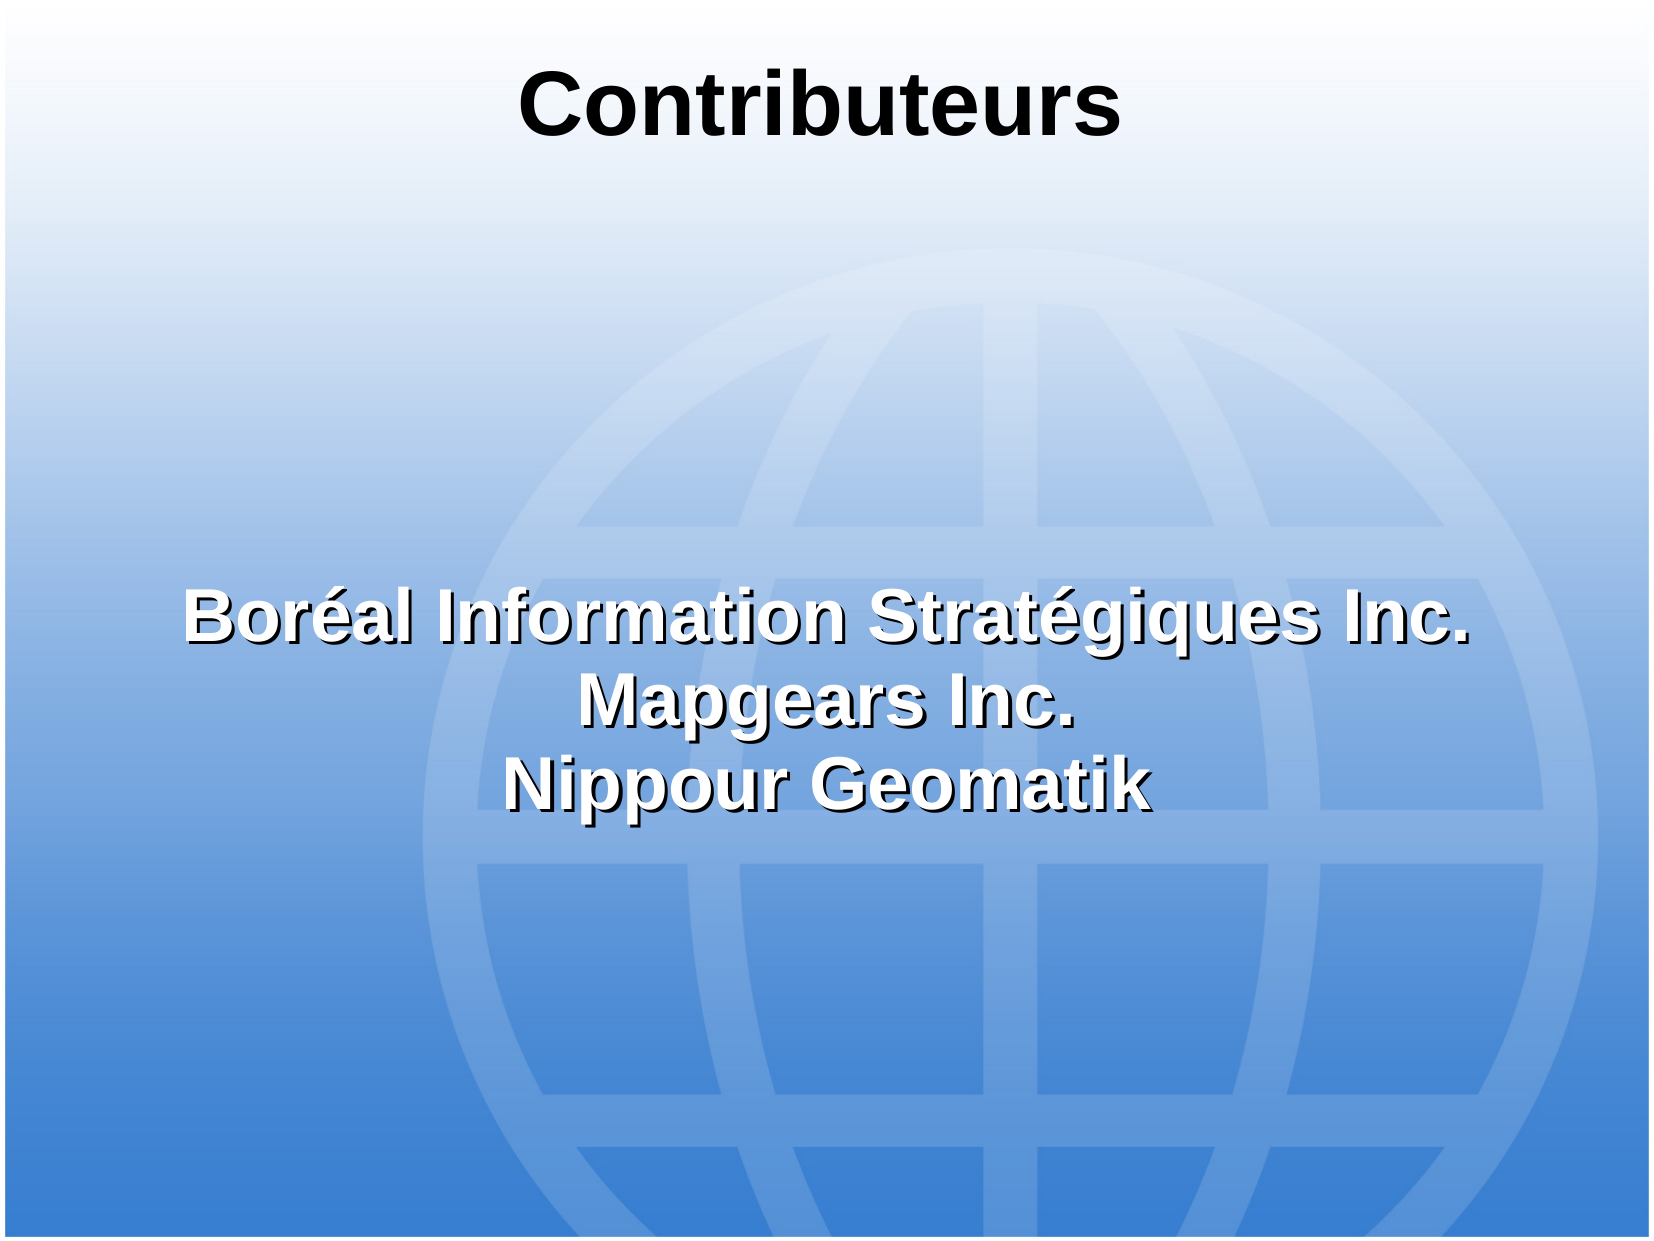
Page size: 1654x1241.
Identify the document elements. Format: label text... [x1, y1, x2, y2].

title Contributeurs [76, 0, 1565, 208]
picture [0, 0, 1654, 1241]
subtitle Boréal Information Stratégiques Inc. Mapgears Inc. Nippour Geomatik [82, 290, 1571, 1109]
